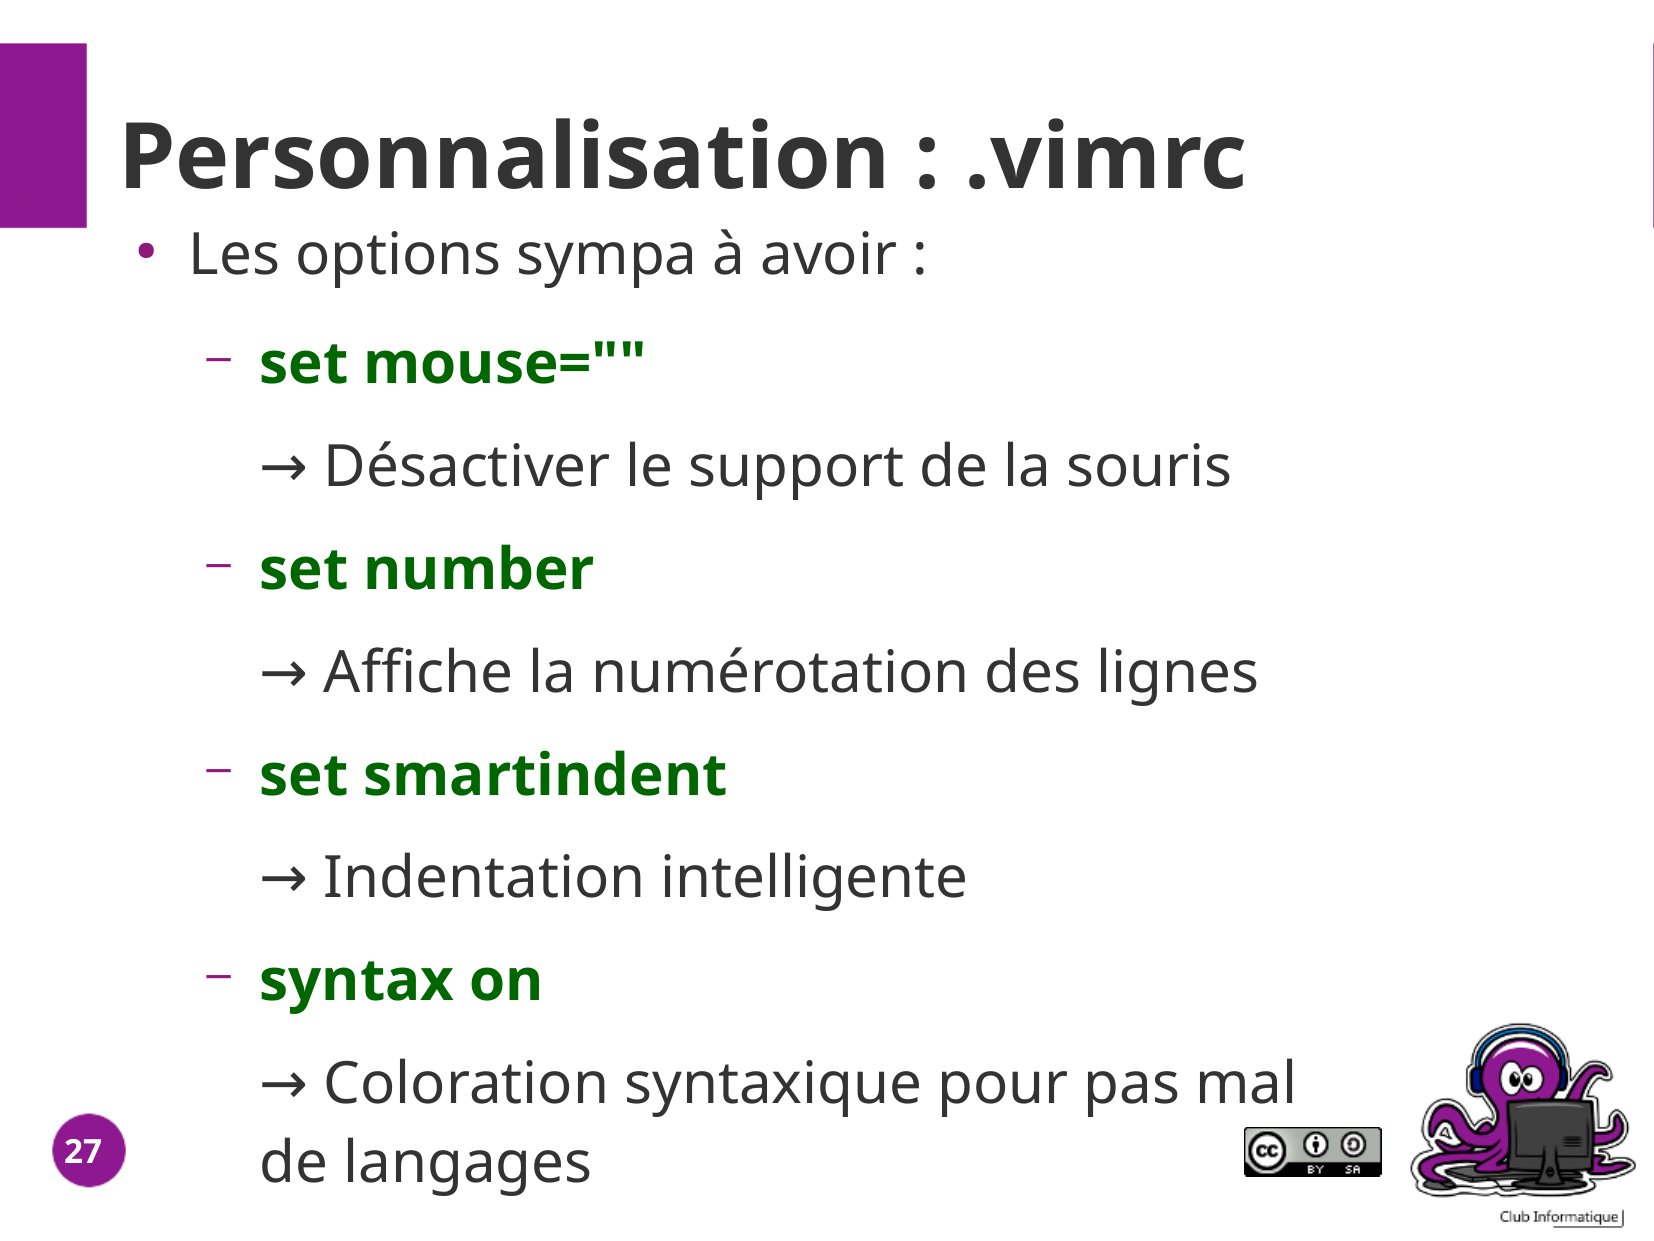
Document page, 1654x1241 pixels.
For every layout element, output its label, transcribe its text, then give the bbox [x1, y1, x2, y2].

picture [0, 0, 1654, 1241]
title Personnalisation : .vimrc [118, 49, 1571, 257]
list Les options sympa à avoir : set mouse="" → Désactiver le support de la souris set number → Affiche la numérotation des lignes set smartindent → Indentation intelligente syntax on → Coloration syntaxique pour pas mal de langages [118, 212, 1536, 932]
